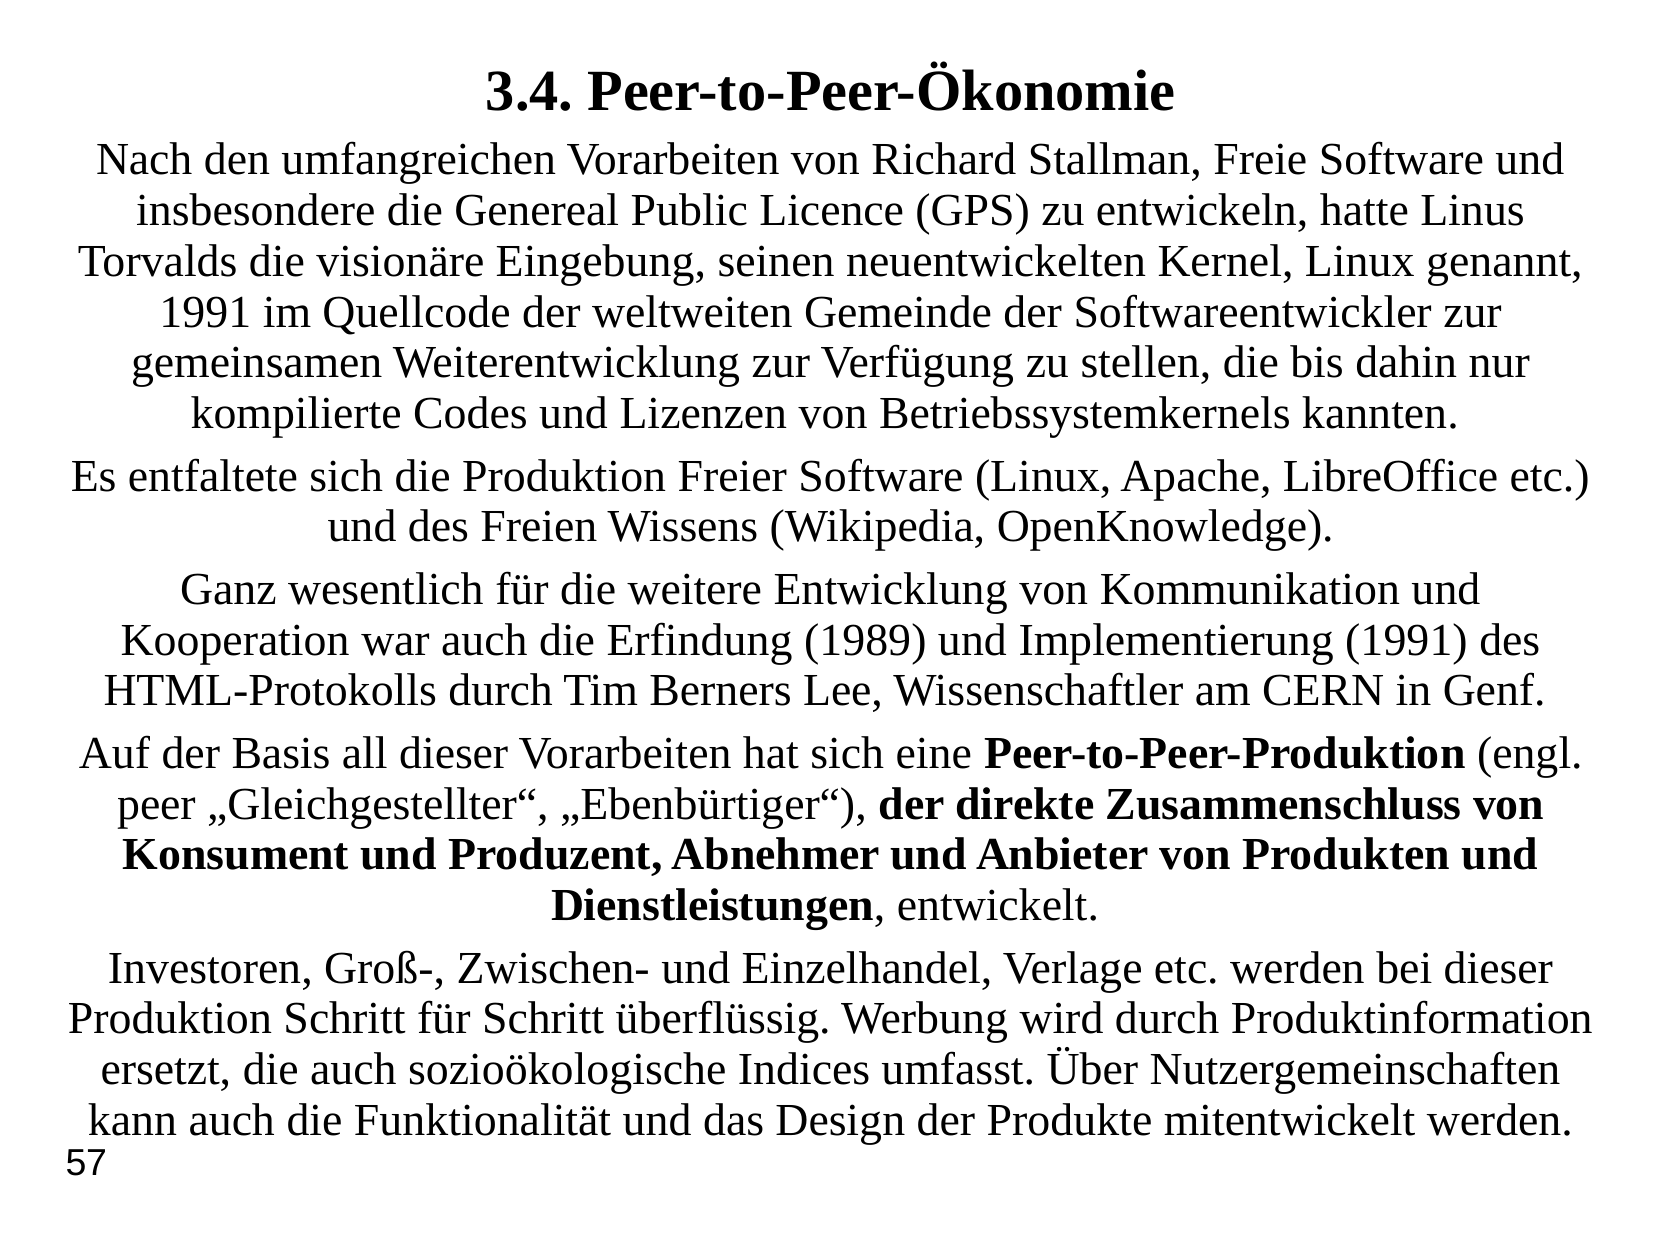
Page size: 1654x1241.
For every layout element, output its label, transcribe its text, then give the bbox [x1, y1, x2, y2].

text_box <Nummer> [50, 1133, 269, 1204]
text_box 3.4. Peer-to-Peer-Ökonomie Nach den umfangreichen Vorarbeiten von Richard Stallman, Freie Software und insbesondere die Genereal Public Licence (GPS) zu entwickeln, hatte Linus Torvalds die visionäre Eingebung, seinen neuentwickelten Kernel, Linux genannt, 1991 im Quellcode der weltweiten Gemeinde der Softwareentwickler zur gemeinsamen Weiterentwicklung zur Verfügung zu stellen, die bis dahin nur kompilierte Codes und Lizenzen von Betriebssystemkernels kannten. Es entfaltete sich die Produktion Freier Software (Linux, Apache, LibreOffice etc.) und des Freien Wissens (Wikipedia, OpenKnowledge). Ganz wesentlich für die weitere Entwicklung von Kommunikation und Kooperation war auch die Erfindung (1989) und Implementierung (1991) des HTML-Protokolls durch Tim Berners Lee, Wissenschaftler am CERN in Genf. Auf der Basis all dieser Vorarbeiten hat sich eine Peer-to-Peer-Produktion (engl. peer „Gleichgestellter“, „Ebenbürtiger“), der direkte Zusammenschluss von Konsument und Produzent, Abnehmer und Anbieter von Produkten und Dienstleistungen, entwickelt. Investoren, Groß-, Zwischen- und Einzelhandel, Verlage etc. werden bei dieser Produktion Schritt für Schritt überflüssig. Werbung wird durch Produktinformation ersetzt, die auch sozioökologische Indices umfasst. Über Nutzergemeinschaften kann auch die Funktionalität und das Design der Produkte mitentwickelt werden. [53, 50, 1613, 1153]
